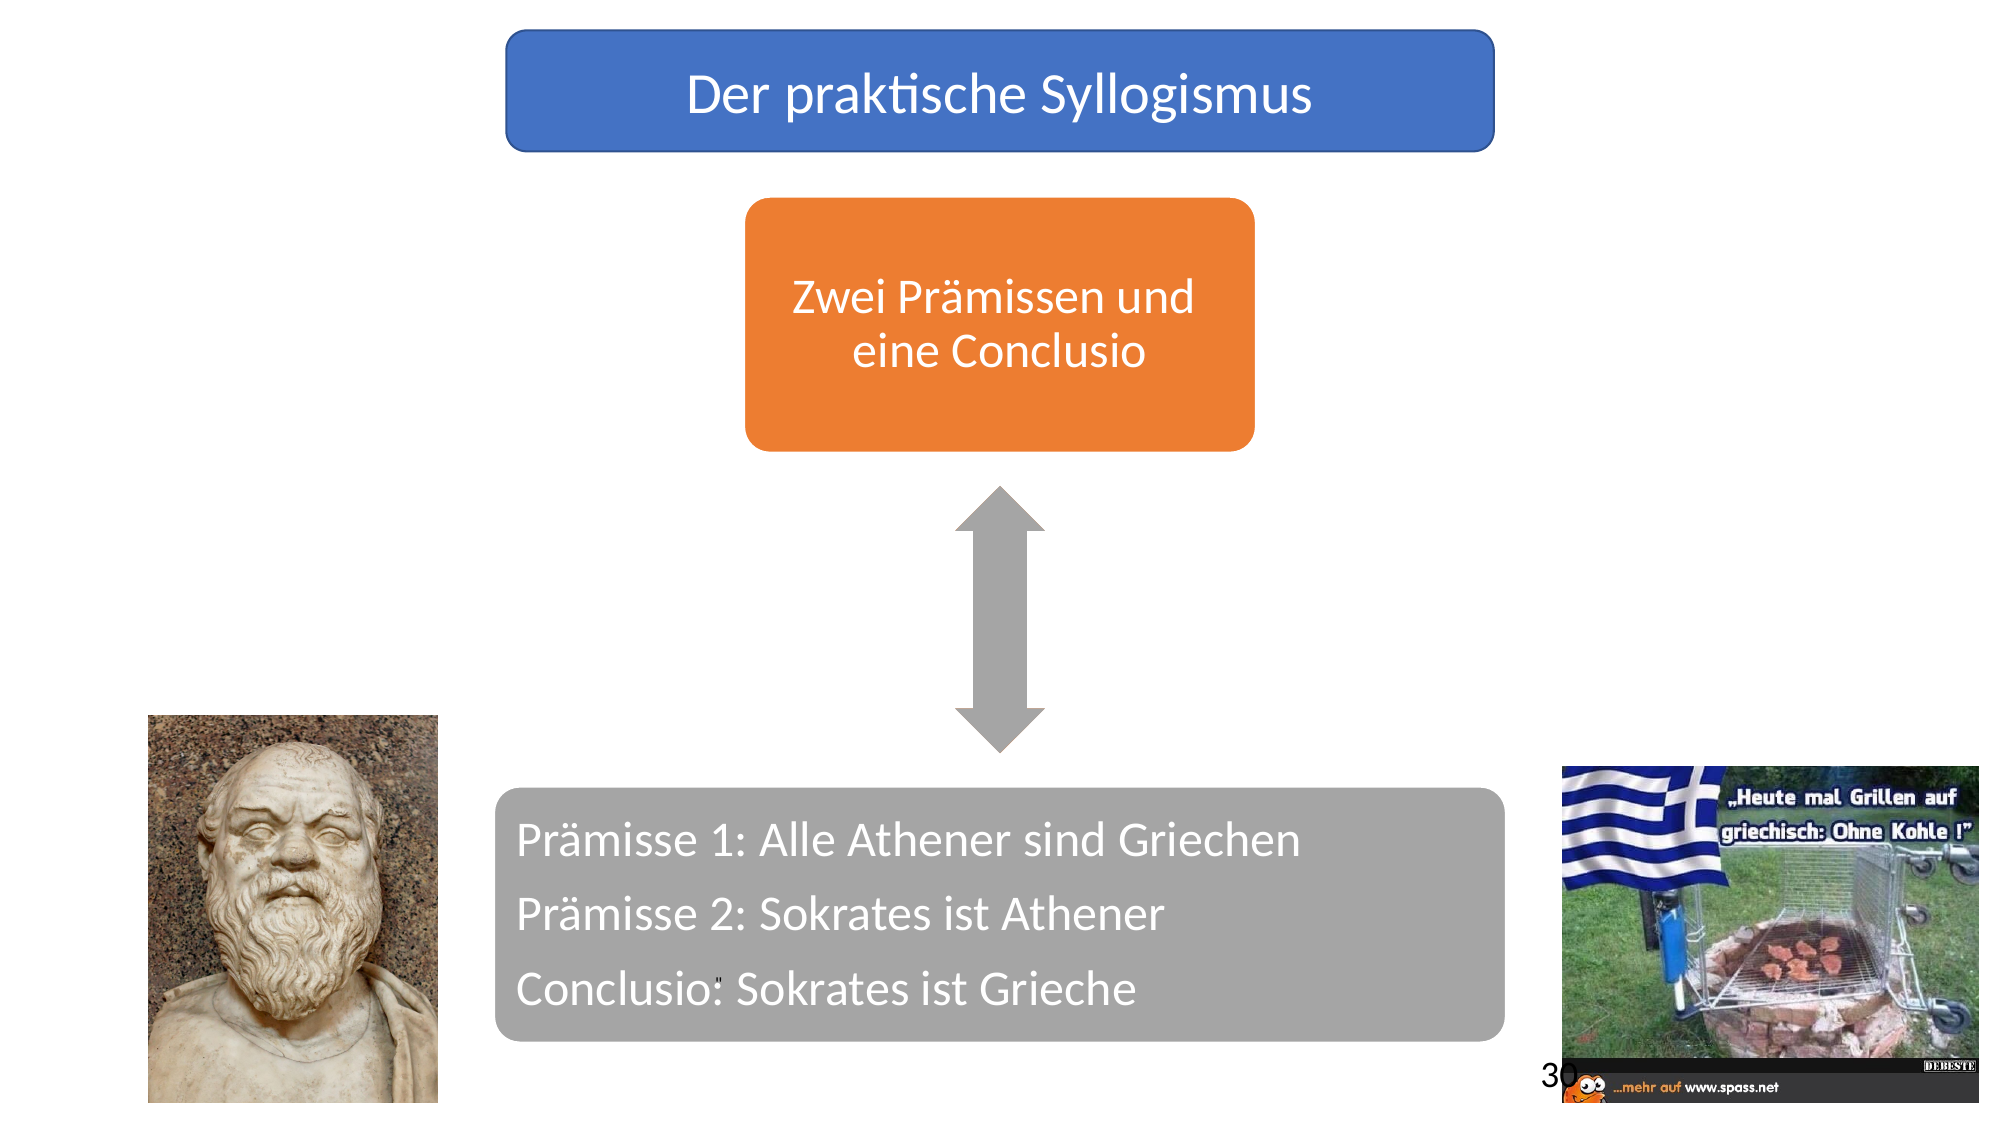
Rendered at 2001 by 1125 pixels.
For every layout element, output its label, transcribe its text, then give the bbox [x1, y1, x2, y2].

picture [148, 715, 438, 1103]
text_box Zwei Prämissen und eine Conclusio [744, 196, 1256, 453]
text_box " [699, 964, 1300, 1002]
text_box [1525, 1042, 1976, 1103]
text_box Prämisse 1: Alle Athener sind Griechen Prämisse 2: Sokrates ist Athener Conclusio: Sokrates ist Grieche [494, 786, 1506, 1043]
text_box [506, 30, 1494, 152]
picture [1562, 766, 1979, 1103]
text_box Der praktische Syllogismus [529, 48, 1471, 134]
text_box [955, 485, 1045, 754]
